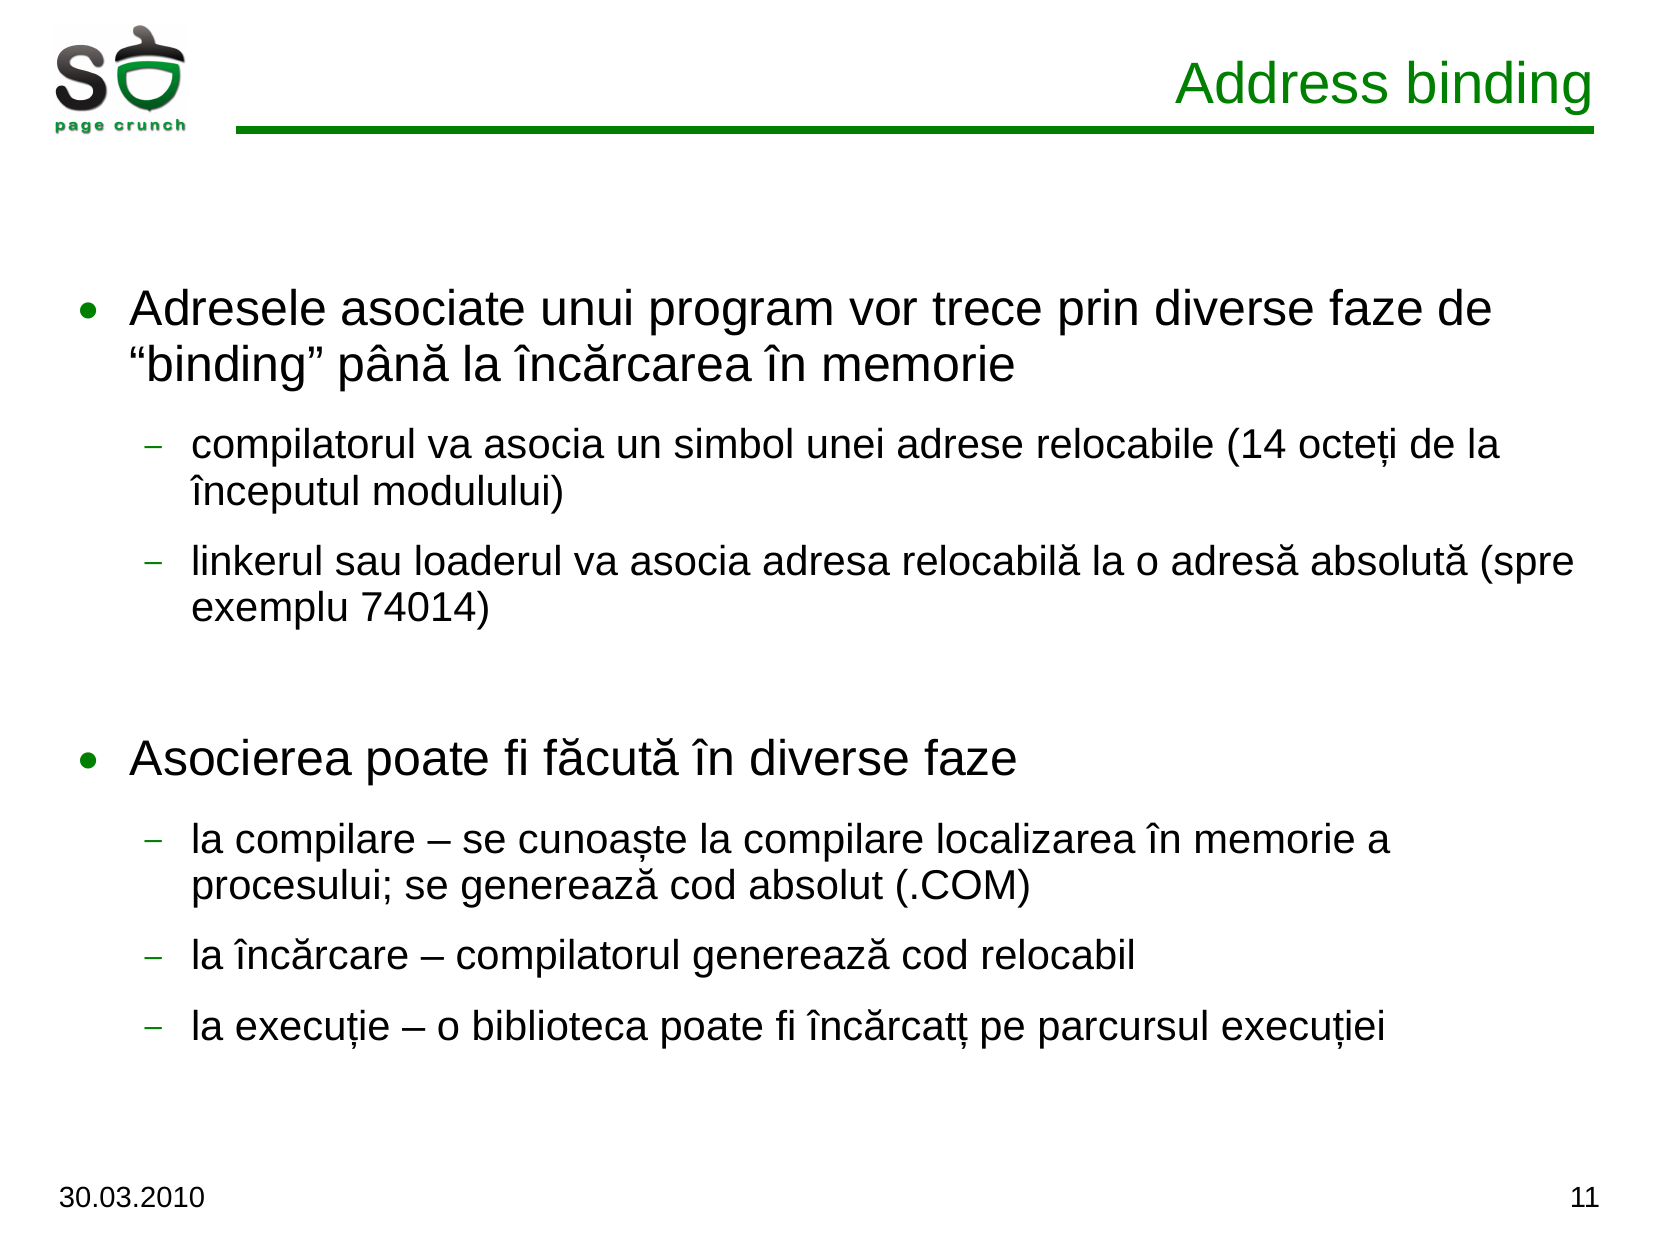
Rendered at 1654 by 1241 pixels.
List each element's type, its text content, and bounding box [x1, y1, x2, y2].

picture [53, 23, 188, 136]
title Address binding [236, 49, 1595, 119]
list Adresele asociate unui program vor trece prin diverse faze de “binding” până la încărcarea în memorie compilatorul va asocia un simbol unei adrese relocabile (14 octeți de la începutul modulului) linkerul sau loaderul va asocia adresa relocabilă la o adresă absolută (spre exemplu 74014) Asocierea poate fi făcută în diverse faze la compilare – se cunoaște la compilare localizarea în memorie a procesului; se generează cod absolut (.COM) la încărcare – compilatorul generează cod relocabil la execuție – o biblioteca poate fi încărcatț pe parcursul execuției [59, 177, 1595, 1152]
